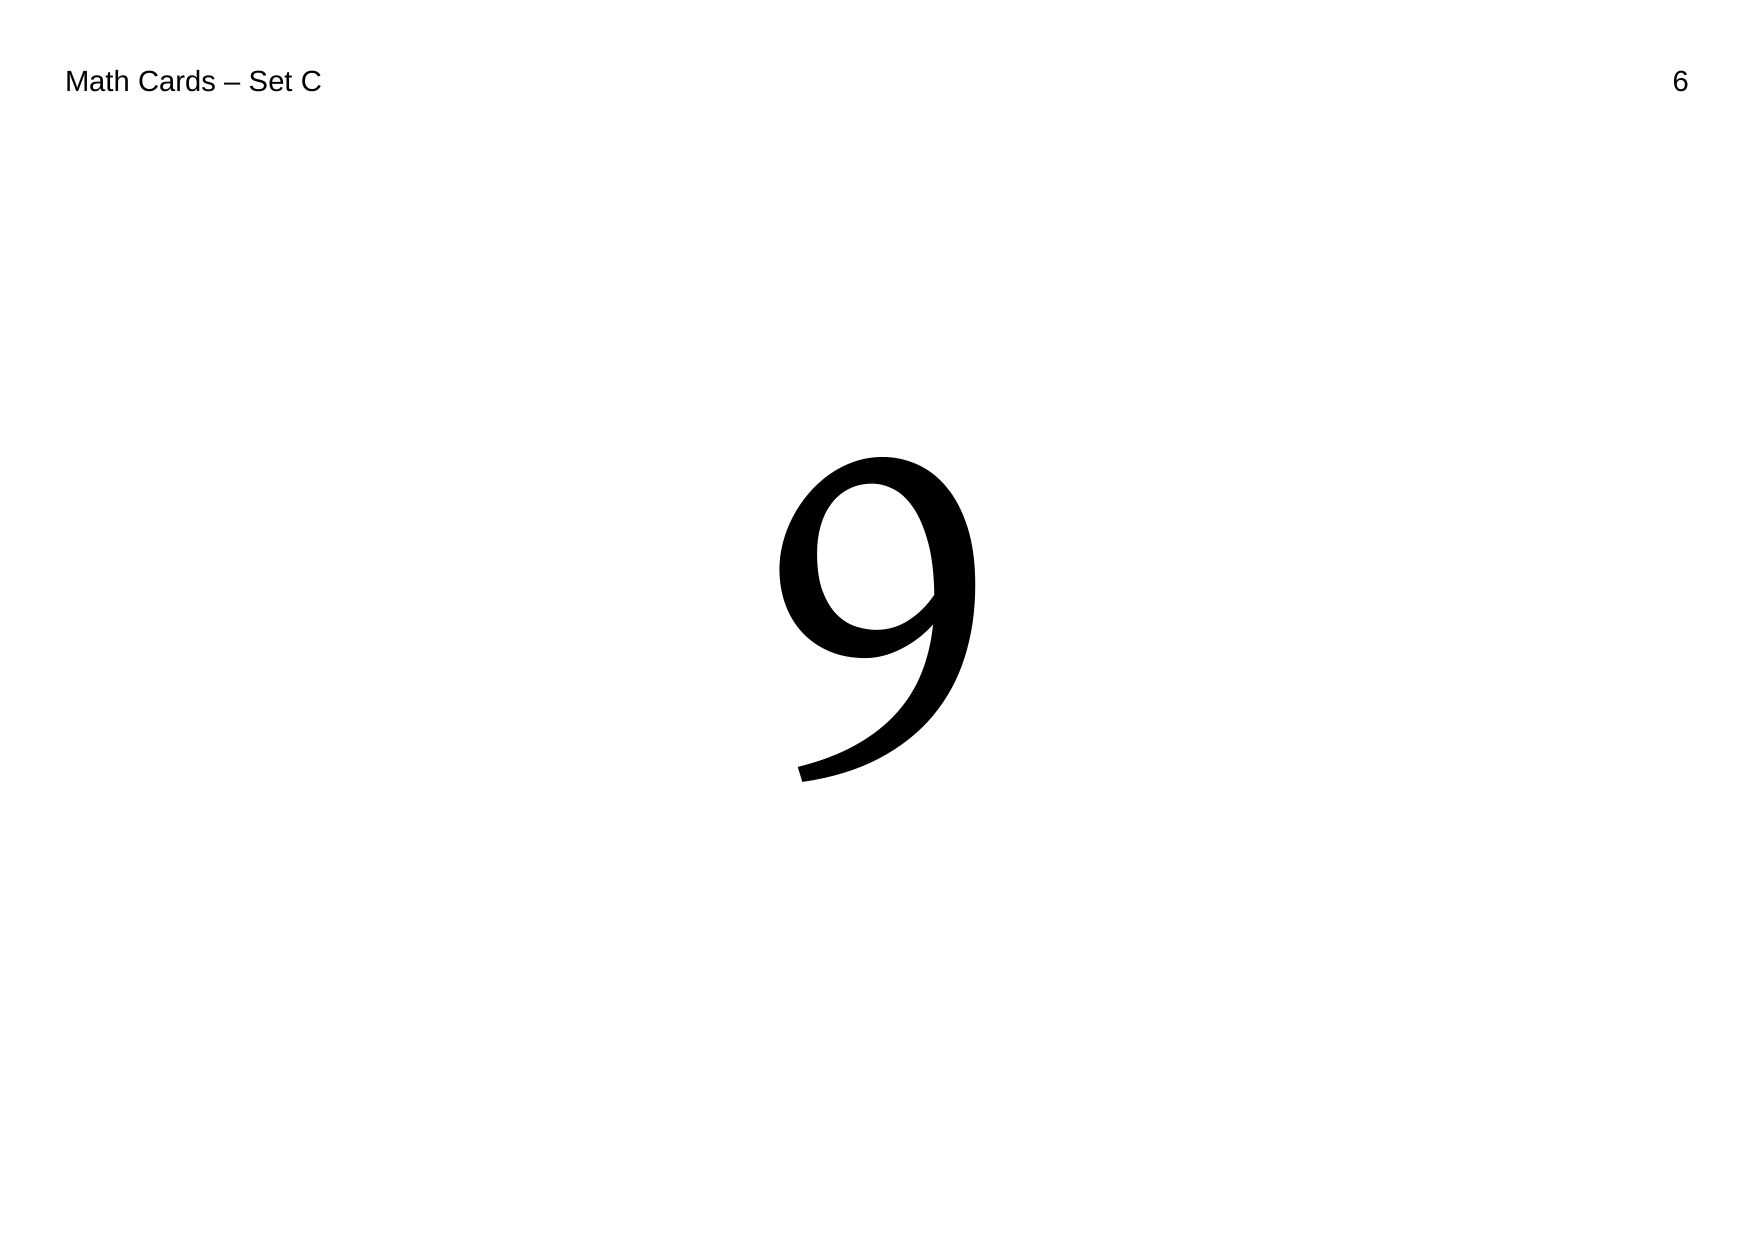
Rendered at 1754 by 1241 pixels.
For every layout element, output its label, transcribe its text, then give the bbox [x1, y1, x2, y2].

text_box Math Cards – Set C [59, 59, 329, 104]
text_box 9 [724, 318, 1030, 922]
text_box 6 [1666, 59, 1695, 104]
